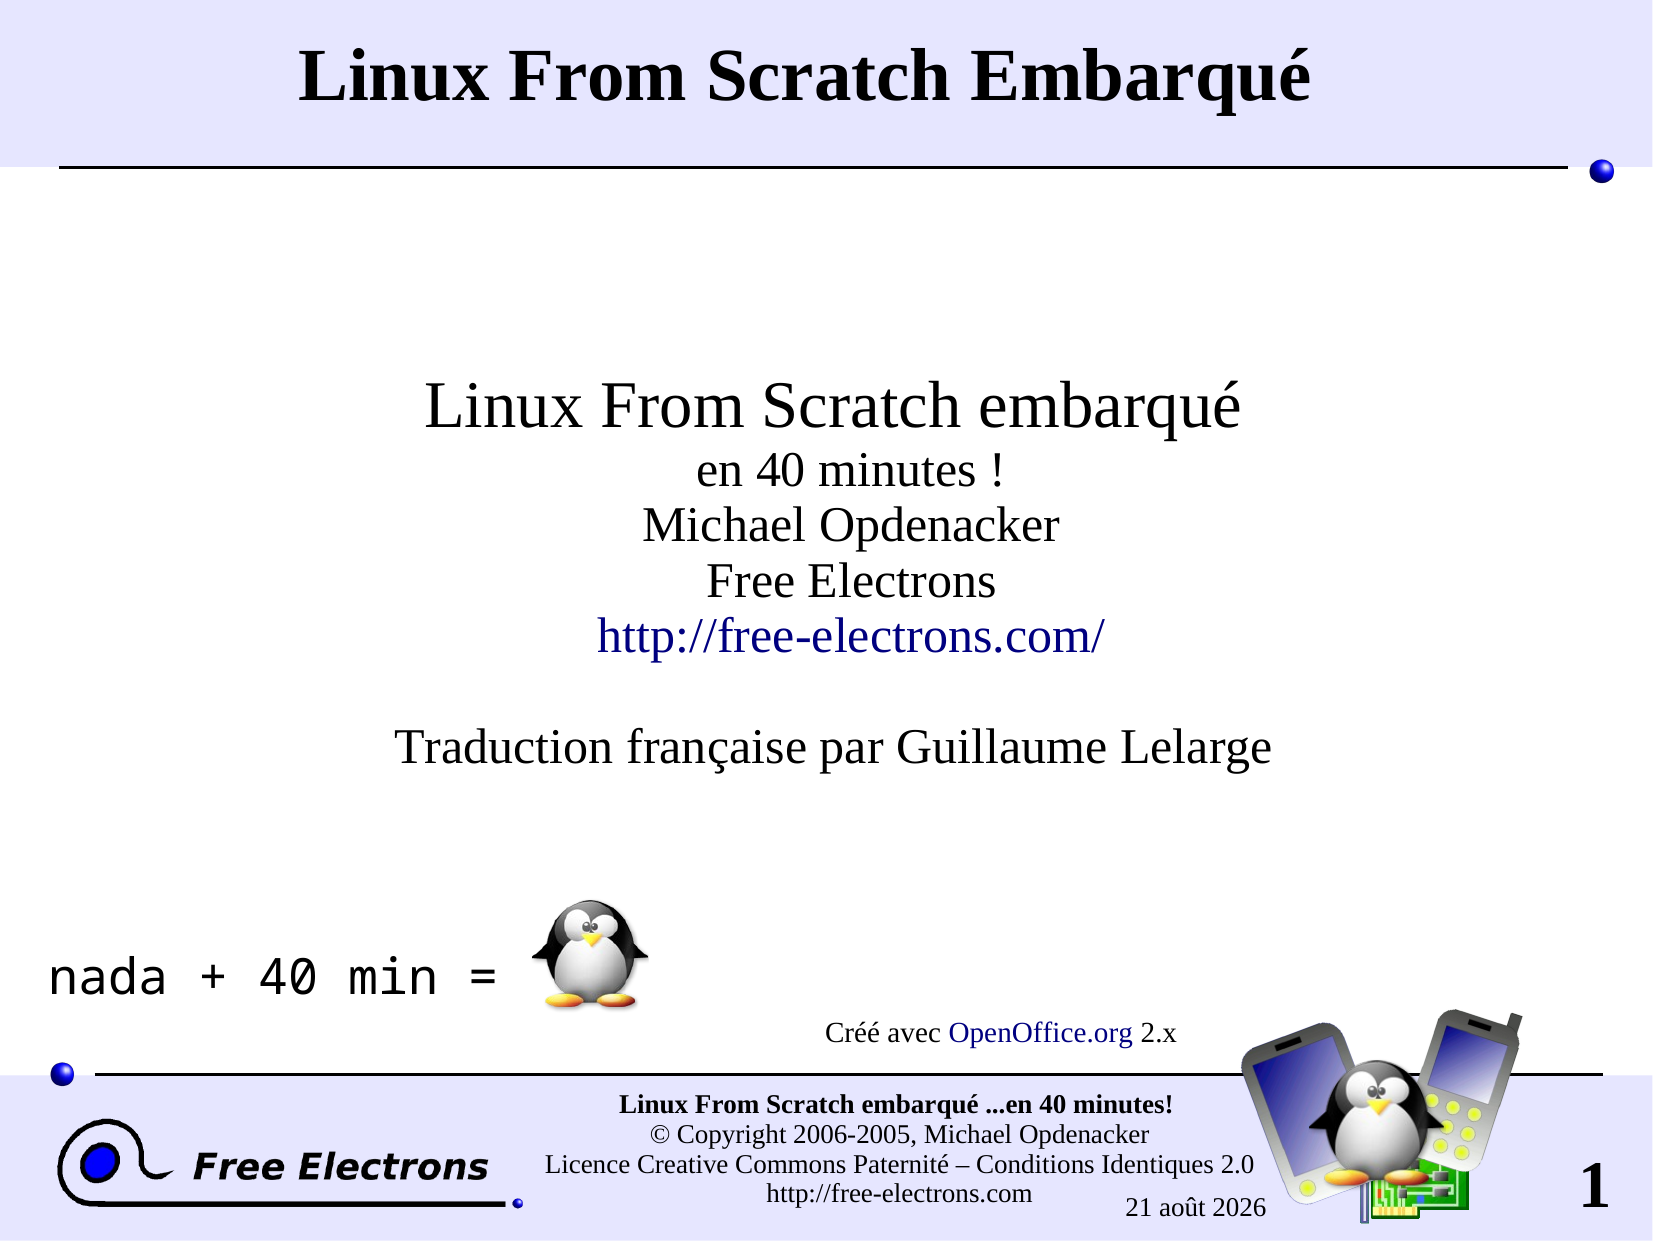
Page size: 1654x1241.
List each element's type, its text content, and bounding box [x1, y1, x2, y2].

title Linux From Scratch Embarqué [60, 18, 1551, 132]
picture [1225, 983, 1537, 1241]
picture [50, 1108, 527, 1216]
picture [531, 896, 649, 1014]
subtitle Linux From Scratch embarqué en 40 minutes ! Michael Opdenacker Free Electrons http://free-electrons.com/ Traduction française par Guillaume Lelarge [110, 219, 1523, 923]
text_box nada + 40 min = [48, 940, 499, 999]
text_box Créé avec OpenOffice.org 2.x [825, 1016, 1217, 1053]
